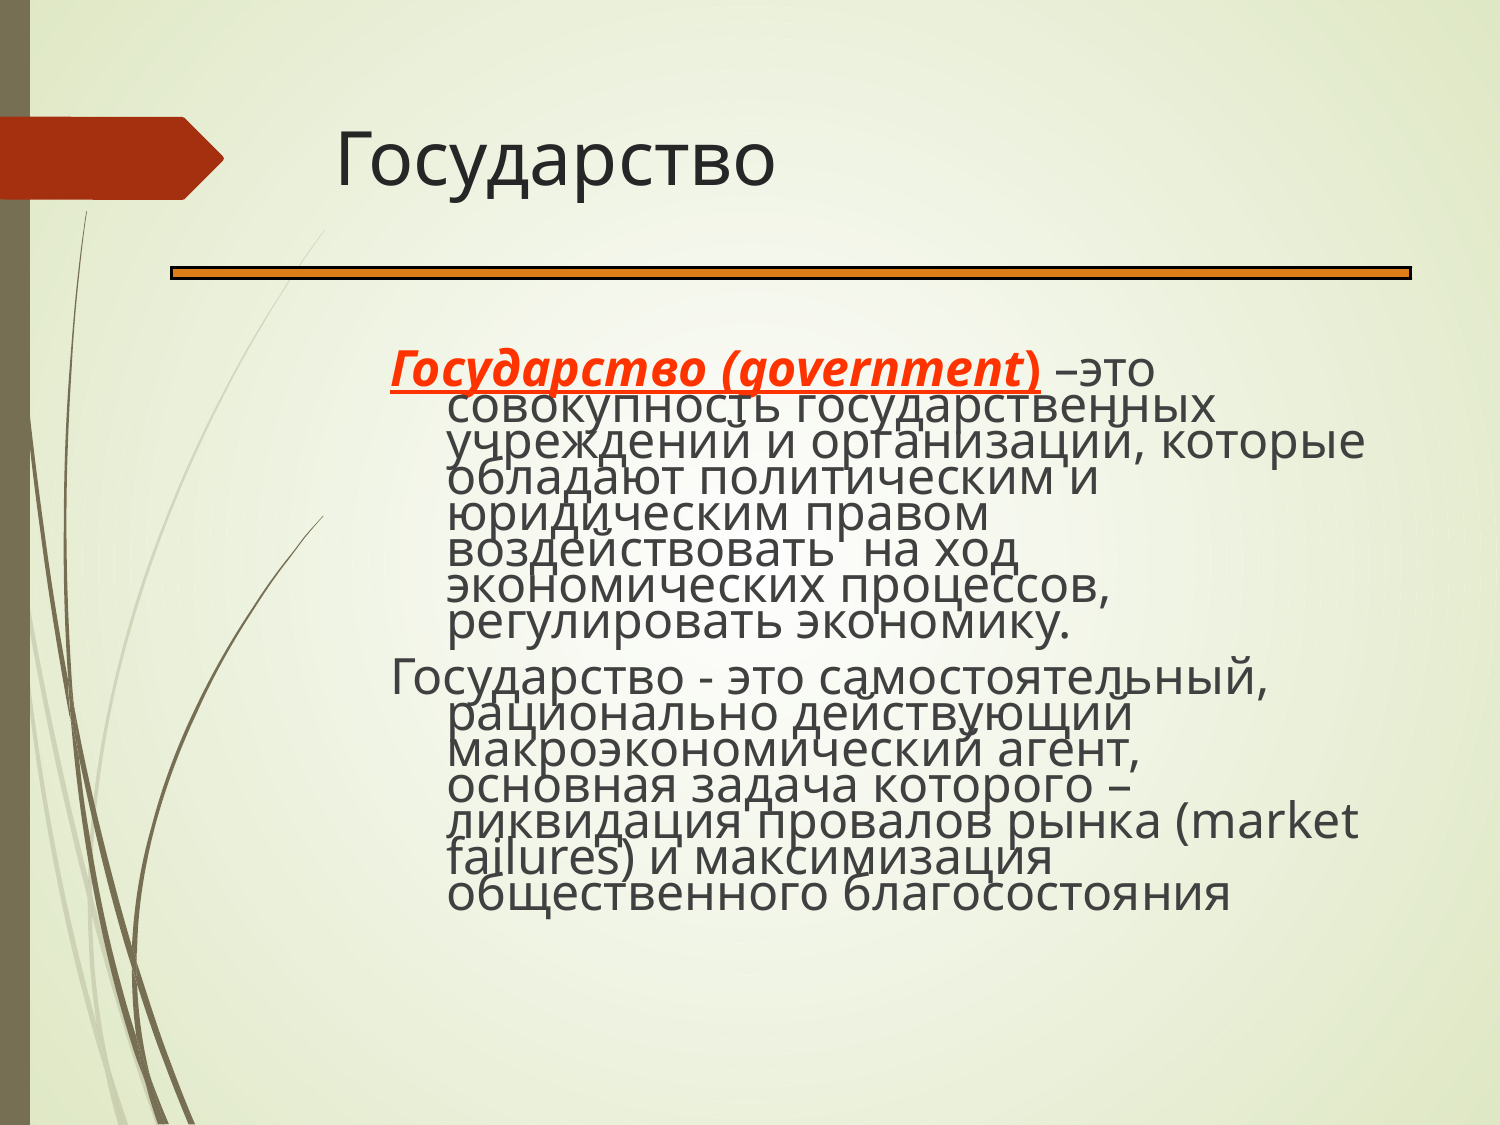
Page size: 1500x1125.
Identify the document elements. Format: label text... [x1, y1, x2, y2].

list Государство (government) –это совокупность государственных учреждений и организаций, которые обладают политическим и юридическим правом воздействовать на ход экономических процессов, регулировать экономику. Государство - это самостоятельный, рационально действующий макроэкономический агент, основная задача которого – ликвидация провалов рынка (market failures) и максимизация общественного благосостояния [318, 350, 1401, 970]
title Государство [319, 102, 1400, 313]
